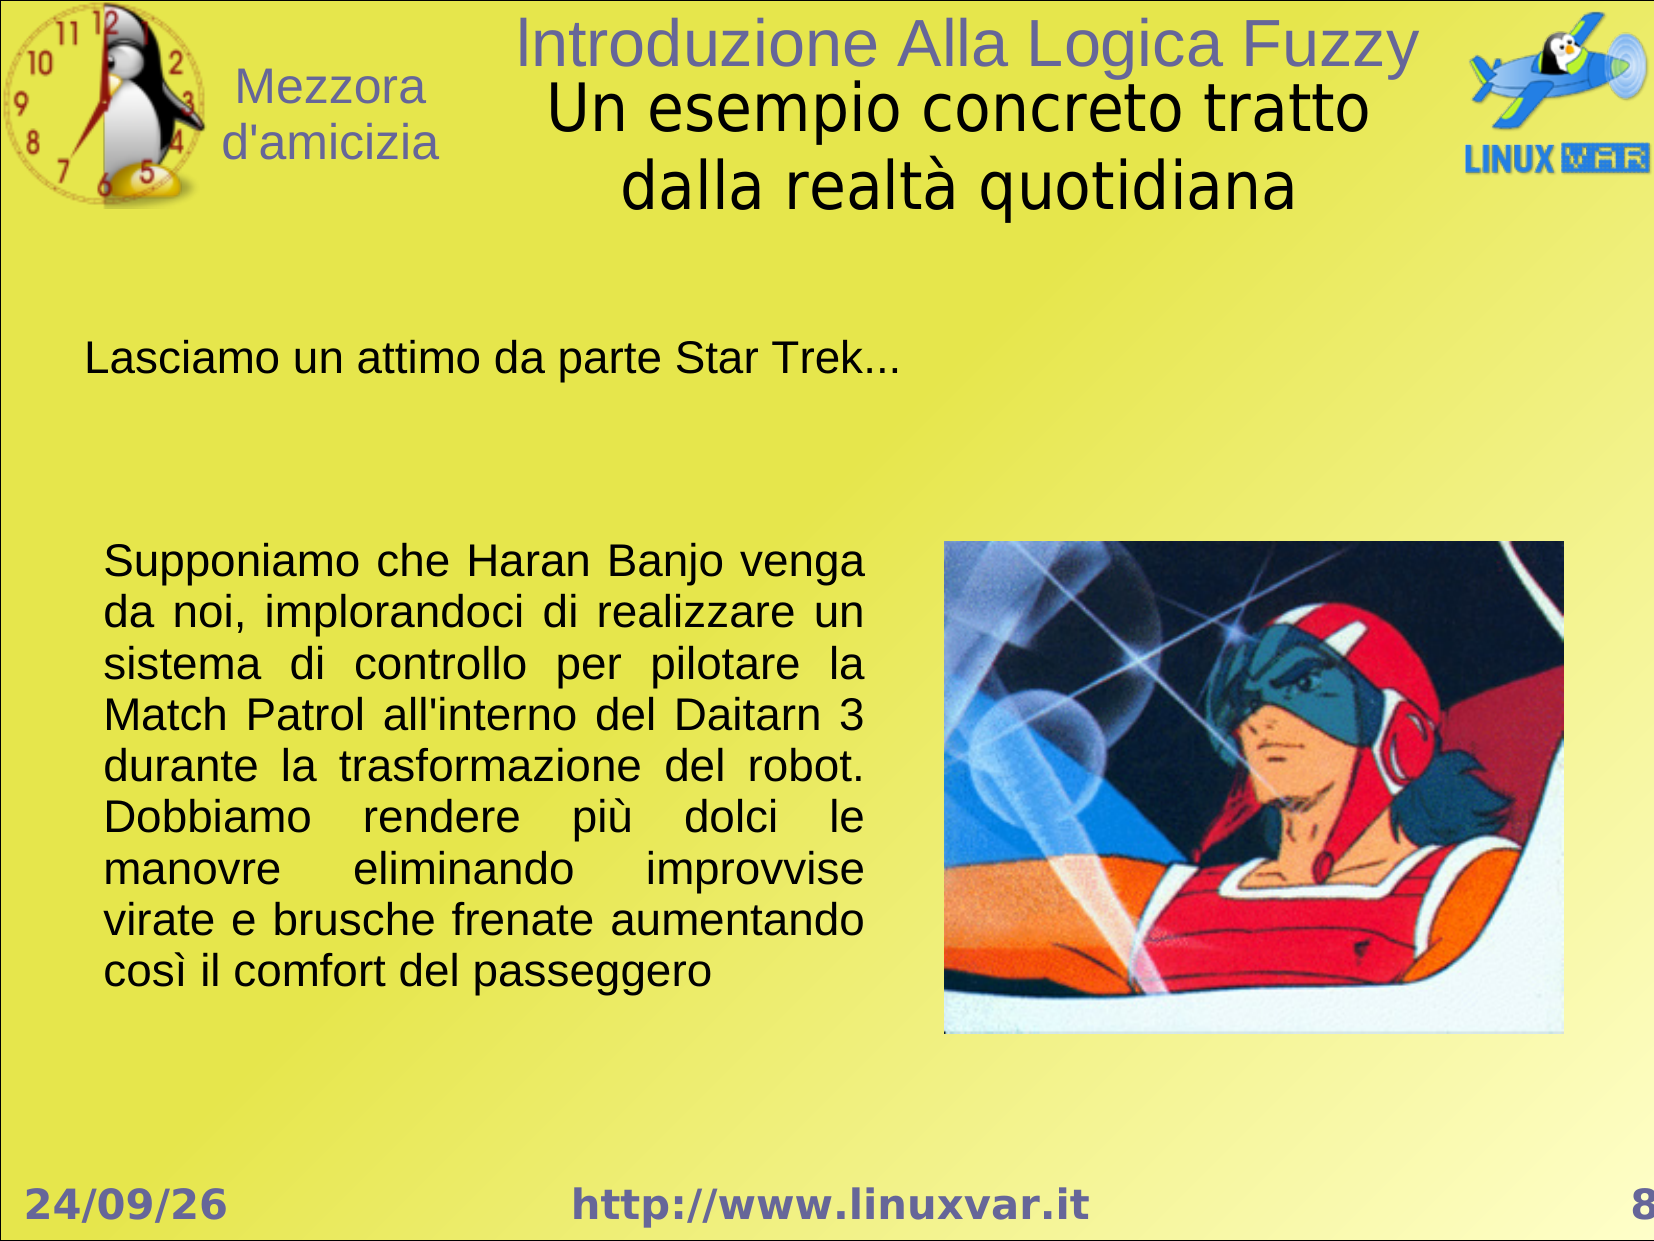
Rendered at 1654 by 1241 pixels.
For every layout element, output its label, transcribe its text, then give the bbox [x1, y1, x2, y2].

title Un esempio concreto tratto dalla realtà quotidiana [472, 69, 1447, 226]
picture [0, 0, 209, 209]
picture [1464, 0, 1654, 190]
picture [944, 541, 1564, 1034]
text_box Lasciamo un attimo da parte Star Trek... [69, 324, 918, 391]
text_box Supponiamo che Haran Banjo venga da noi, implorandoci di realizzare un sistema di controllo per pilotare la Match Patrol all'interno del Daitarn 3 durante la trasformazione del robot. Dobbiamo rendere più dolci le manovre eliminando improvvise virate e brusche frenate aumentando così il comfort del passeggero [88, 527, 886, 1004]
